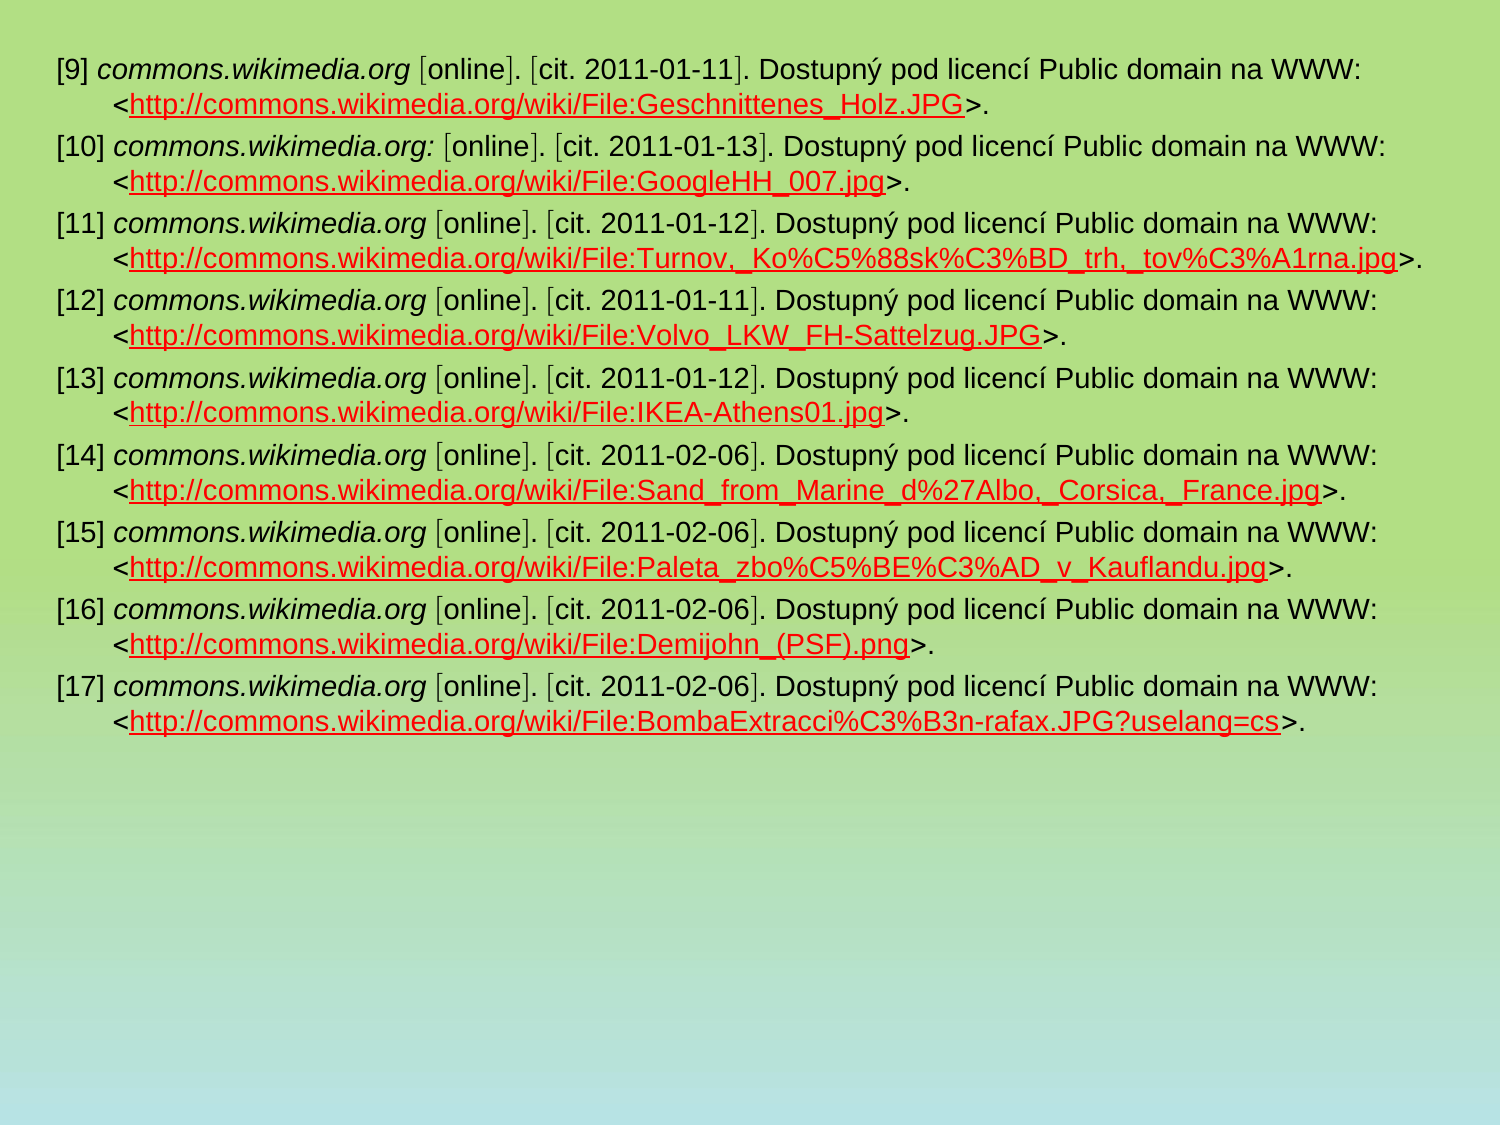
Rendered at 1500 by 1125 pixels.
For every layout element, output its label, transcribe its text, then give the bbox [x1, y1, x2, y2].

picture [0, 0, 1500, 1125]
list [9] commons.wikimedia.org online. cit. 2011-01-11. Dostupný pod licencí Public domain na WWW: http://commons.wikimedia.org/wiki/File:Geschnittenes_Holz.JPG. [10] commons.wikimedia.org: online. cit. 2011-01-13. Dostupný pod licencí Public domain na WWW: http://commons.wikimedia.org/wiki/File:GoogleHH_007.jpg. [11] commons.wikimedia.org online. cit. 2011-01-12. Dostupný pod licencí Public domain na WWW: http://commons.wikimedia.org/wiki/File:Turnov,_Ko%C5%88sk%C3%BD_trh,_tov%C3%A1rna.jpg. [12] commons.wikimedia.org online. cit. 2011-01-11. Dostupný pod licencí Public domain na WWW: http://commons.wikimedia.org/wiki/File:Volvo_LKW_FH-Sattelzug.JPG. [13] commons.wikimedia.org online. cit. 2011-01-12. Dostupný pod licencí Public domain na WWW: http://commons.wikimedia.org/wiki/File:IKEA-Athens01.jpg. [14] commons.wikimedia.org online. cit. 2011-02-06. Dostupný pod licencí Public domain na WWW: http://commons.wikimedia.org/wiki/File:Sand_from_Marine_d%27Albo,_Corsica,_France.jpg. [15] commons.wikimedia.org online. cit. 2011-02-06. Dostupný pod licencí Public domain na WWW: http://commons.wikimedia.org/wiki/File:Paleta_zbo%C5%BE%C3%AD_v_Kauflandu.jpg. [16] commons.wikimedia.org online. cit. 2011-02-06. Dostupný pod licencí Public domain na WWW: http://commons.wikimedia.org/wiki/File:Demijohn_(PSF).png. [17] commons.wikimedia.org online. cit. 2011-02-06. Dostupný pod licencí Public domain na WWW: http://commons.wikimedia.org/wiki/File:BombaExtracci%C3%B3n-rafax.JPG?uselang=cs. [41, 42, 1467, 1071]
